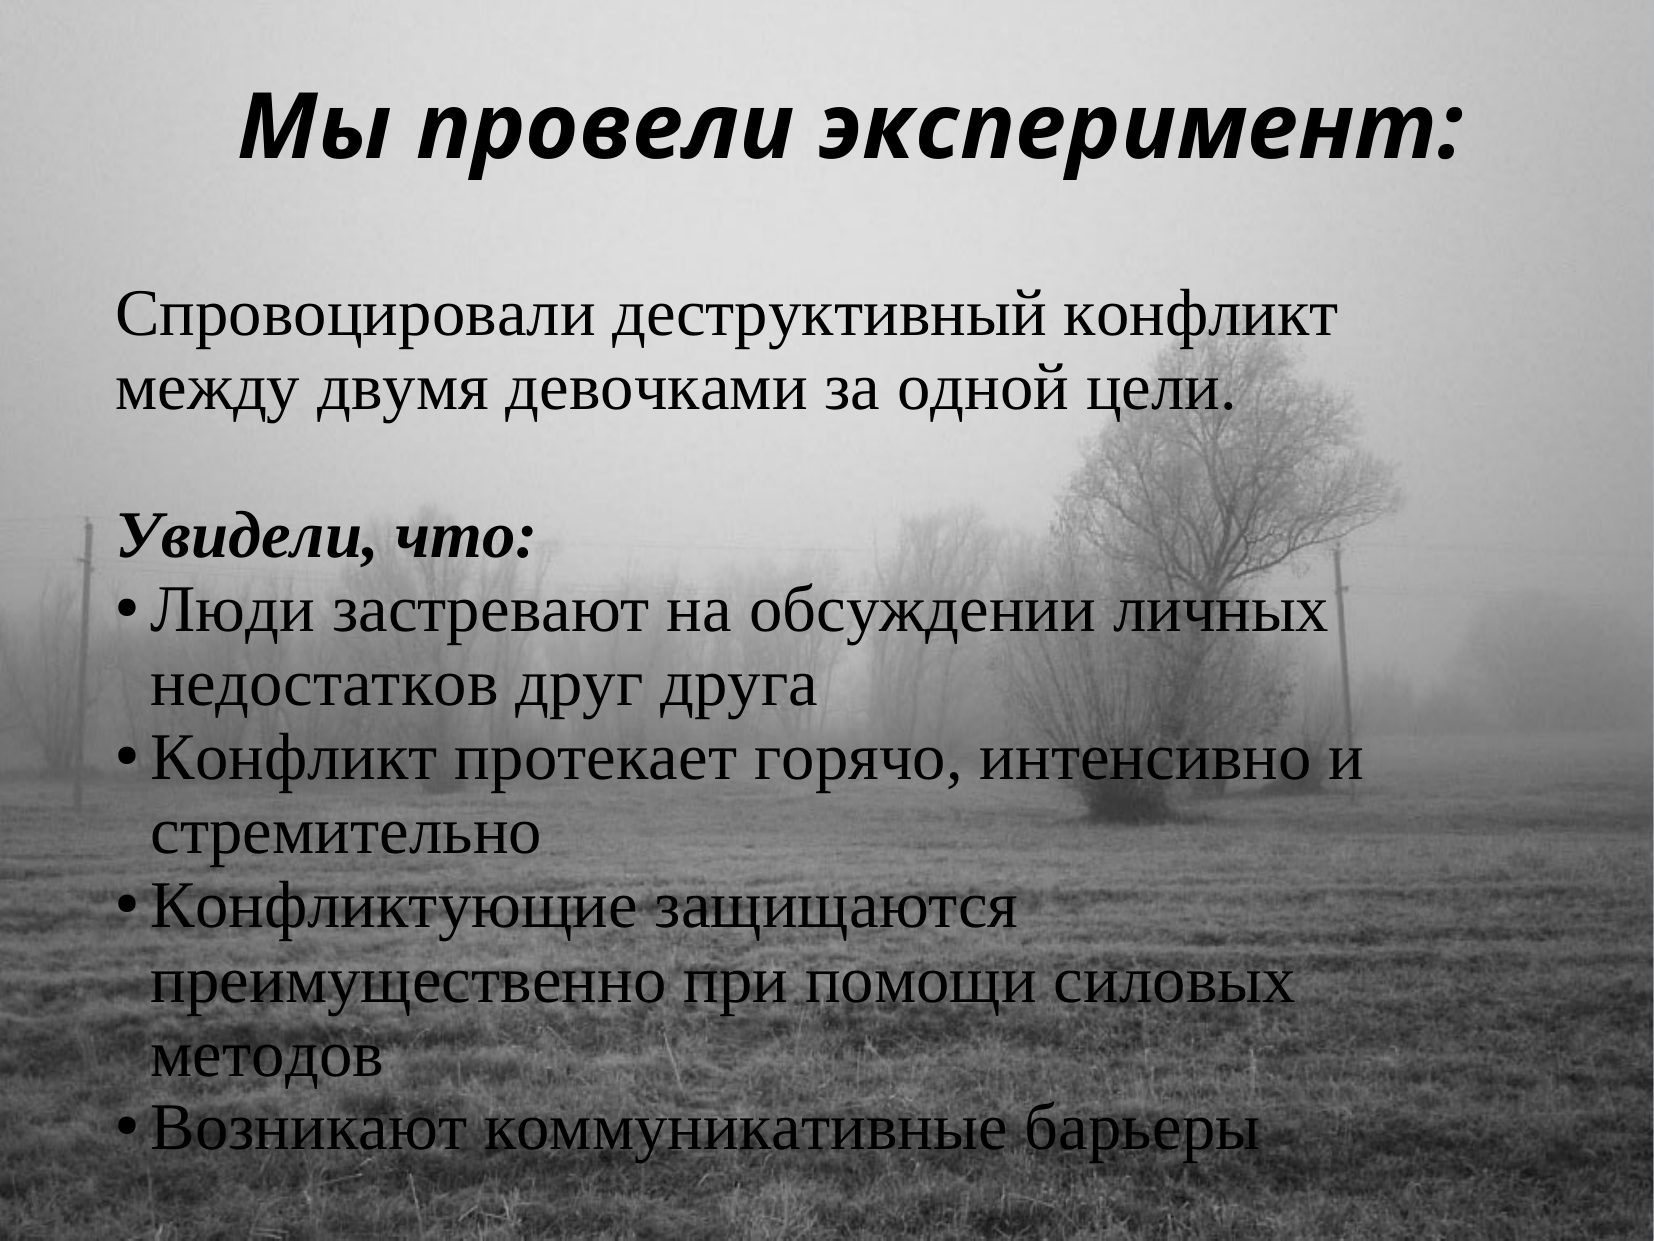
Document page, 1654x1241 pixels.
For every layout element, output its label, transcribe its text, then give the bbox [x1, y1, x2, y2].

title Мы провели эксперимент: [121, 26, 1534, 219]
subtitle Спровоцировали деструктивный конфликт между двумя девочками за одной цели. Увидели, что: Люди застревают на обсуждении личных недостатков друг друга Конфликт протекает горячо, интенсивно и стремительно Конфликтующие защищаются преимущественно при помощи силовых методов Возникают коммуникативные барьеры [115, 238, 1506, 1128]
picture [0, 0, 1654, 1241]
